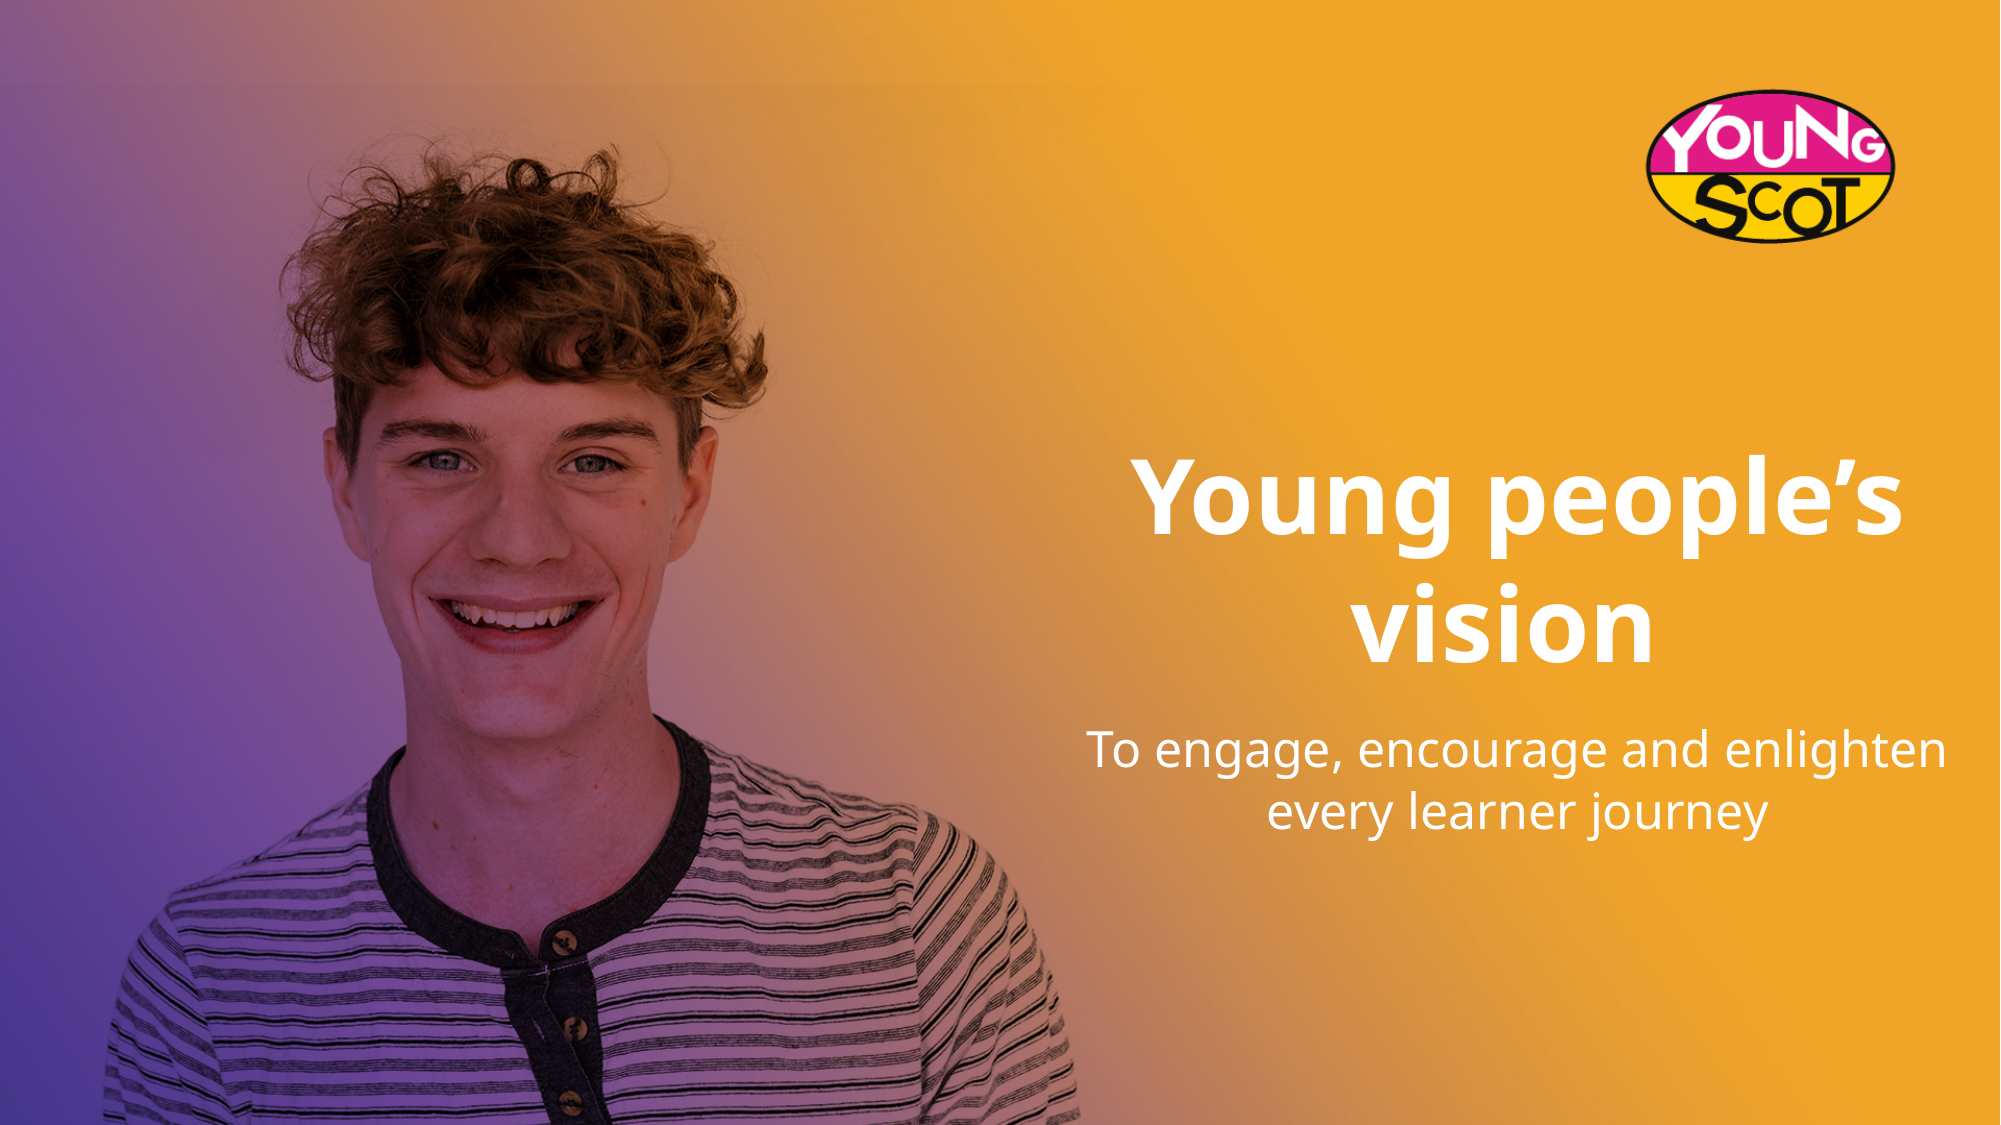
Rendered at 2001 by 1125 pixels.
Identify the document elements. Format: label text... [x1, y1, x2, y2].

title Young people’s vision [999, 304, 2000, 696]
subtitle To engage, encourage and enlighten every learner journey [1029, 711, 2000, 983]
